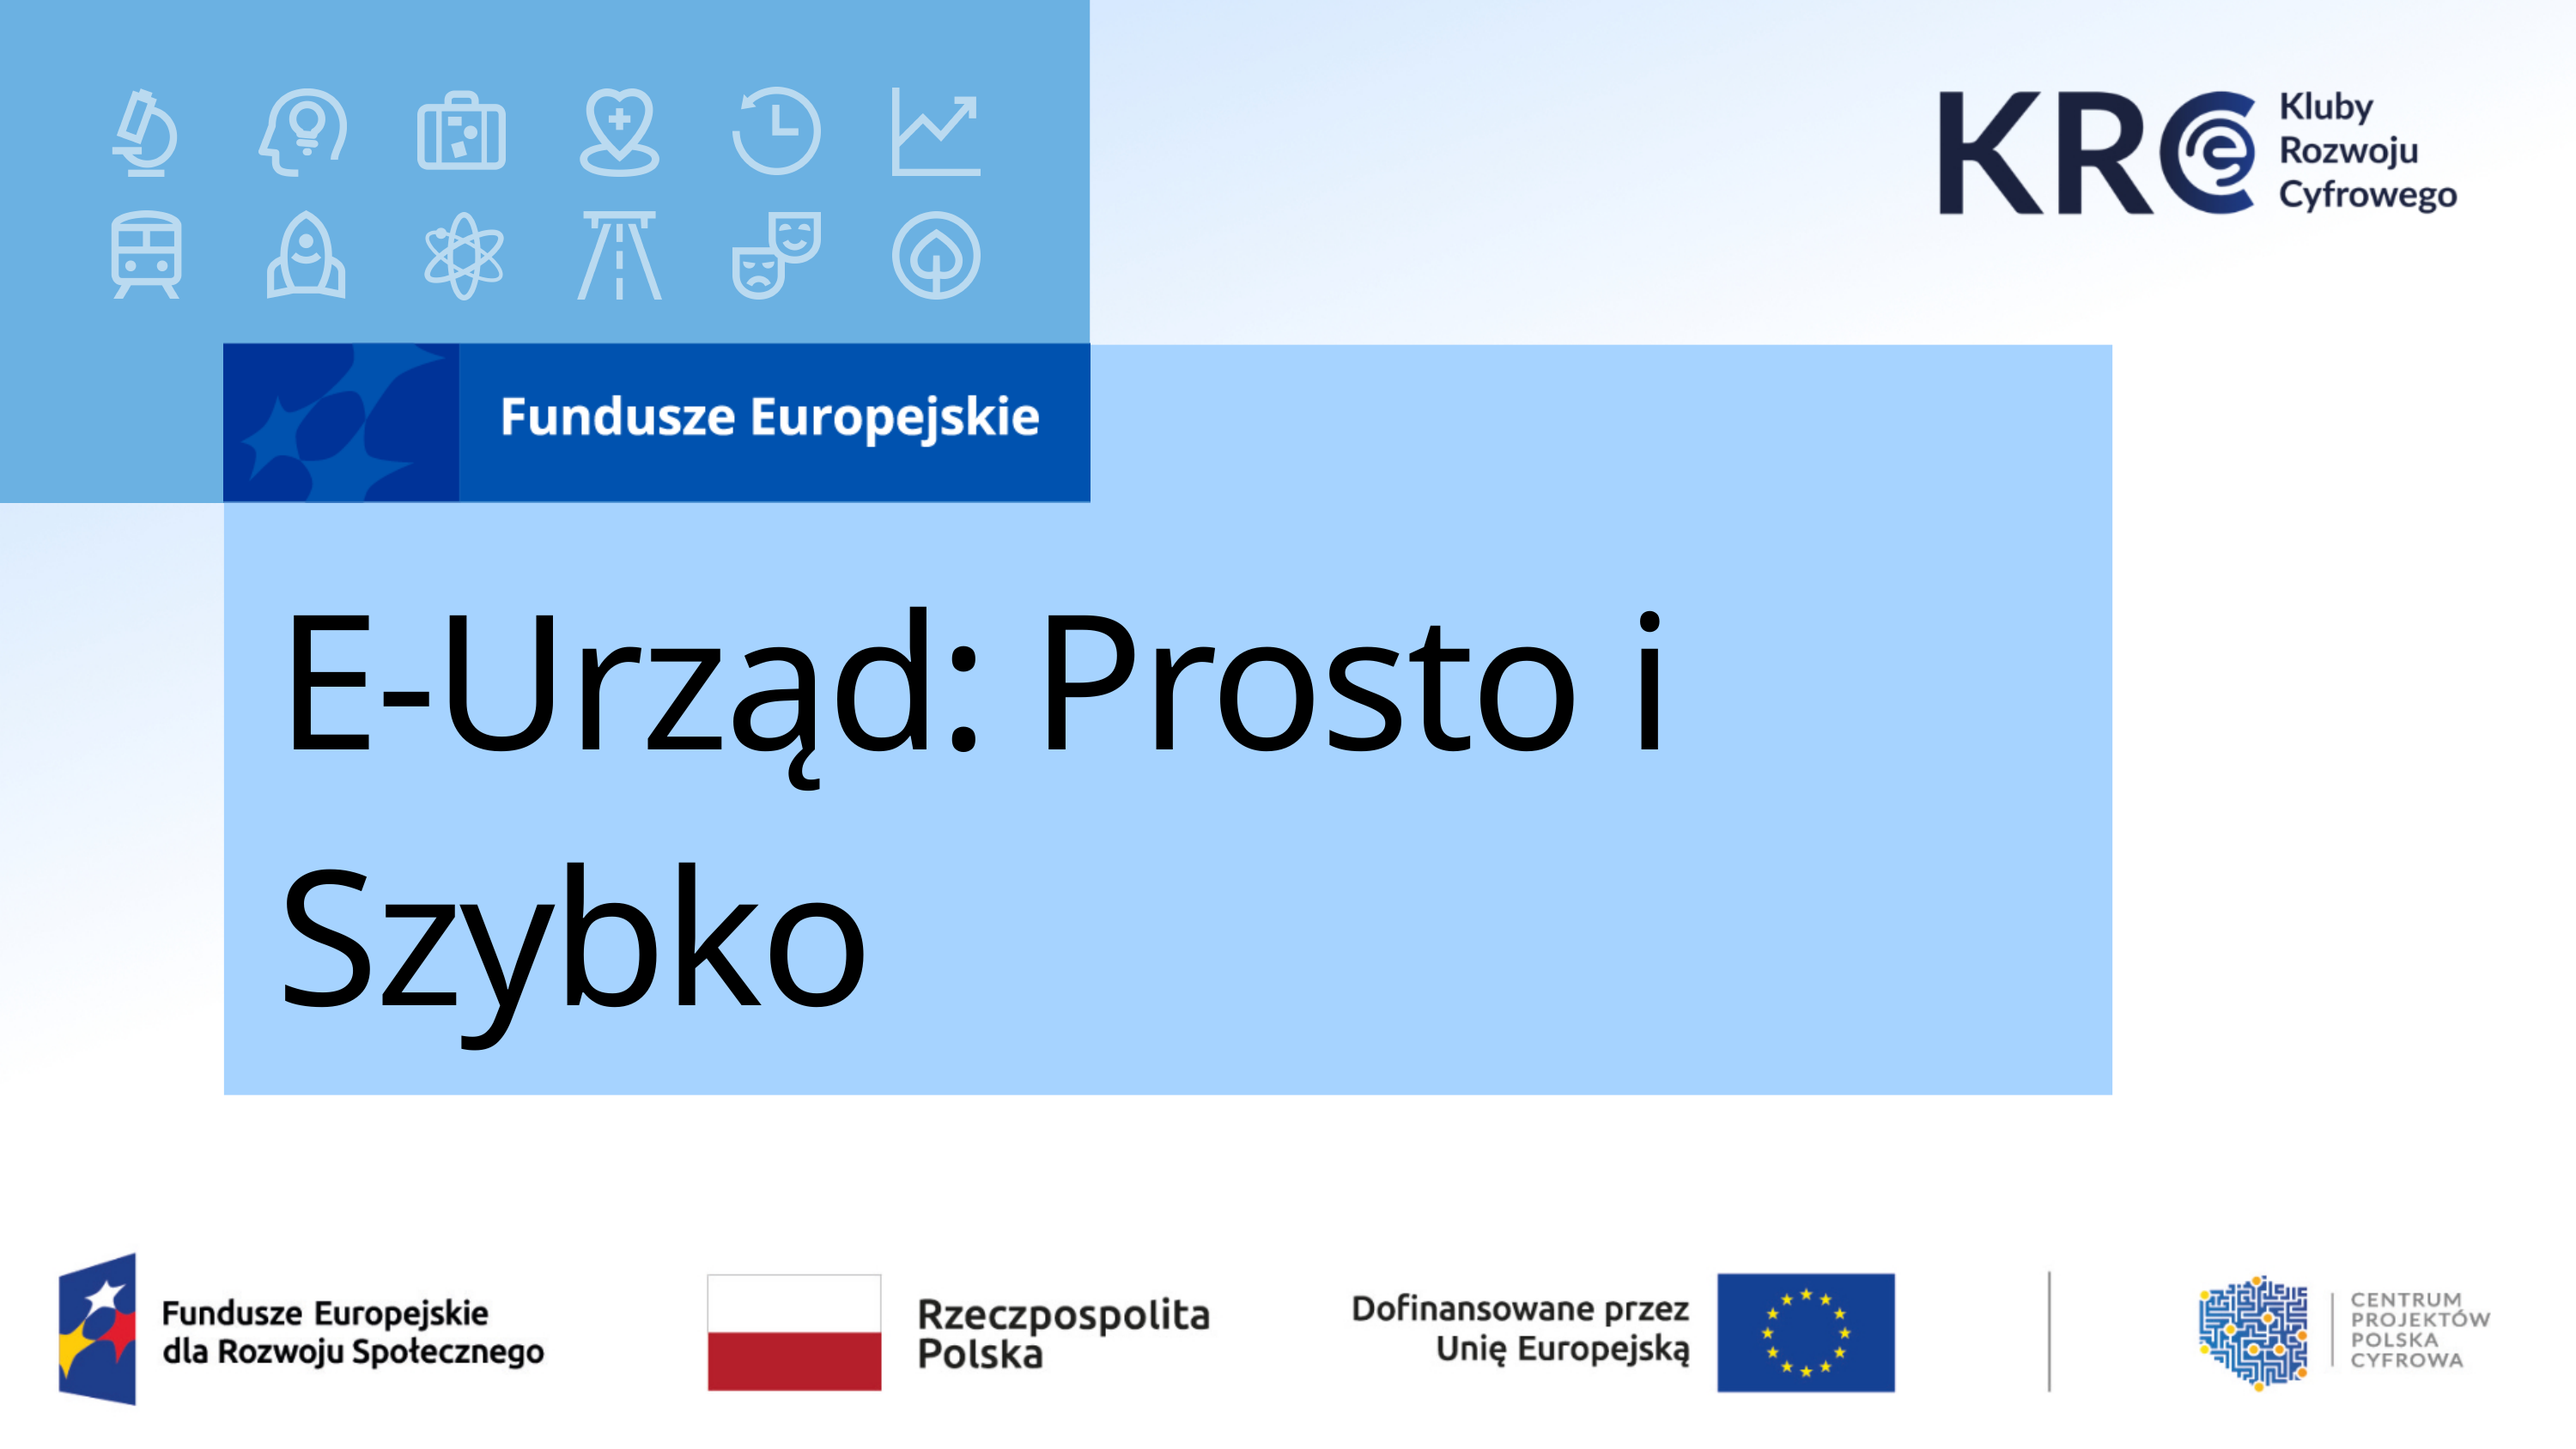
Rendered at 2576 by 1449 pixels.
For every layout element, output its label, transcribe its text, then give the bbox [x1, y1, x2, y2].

picture [575, 211, 664, 300]
picture [732, 212, 821, 300]
picture [420, 212, 508, 300]
picture [262, 210, 350, 299]
picture [100, 88, 189, 177]
picture [892, 88, 981, 176]
text_box [0, 0, 1091, 1095]
picture [258, 88, 347, 177]
picture [0, 0, 2576, 1449]
picture [417, 86, 506, 174]
subtitle E-Urząd: Prosto i Szybko [276, 414, 2208, 1196]
picture [732, 87, 821, 175]
picture [892, 211, 981, 300]
picture [102, 210, 191, 299]
text_box [1091, 344, 2113, 414]
picture [575, 88, 664, 177]
